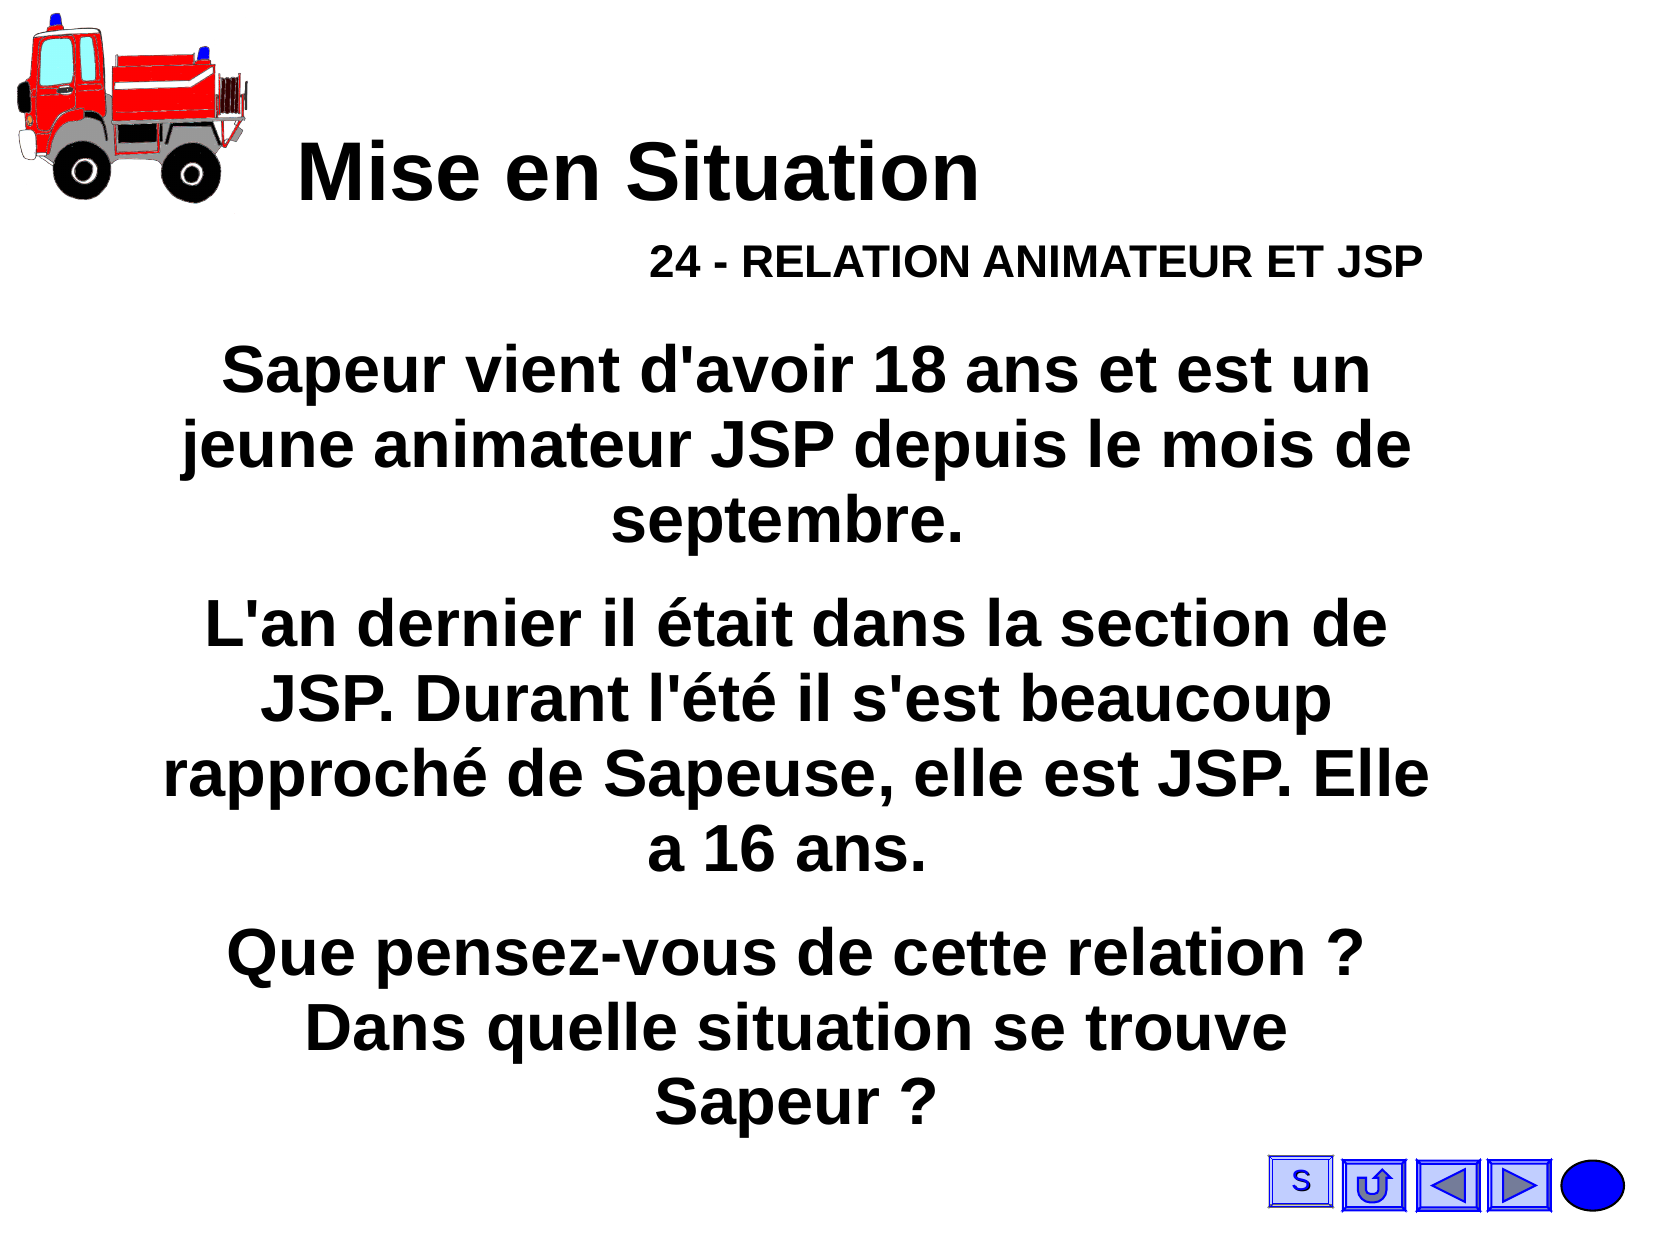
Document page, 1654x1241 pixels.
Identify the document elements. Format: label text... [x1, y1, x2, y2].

text_box 24 - RELATION ANIMATEUR ET JSP [649, 236, 1506, 341]
list Sapeur vient d'avoir 18 ans et est un jeune animateur JSP depuis le mois de septembre. L'an dernier il était dans la section de JSP. Durant l'été il s'est beaucoup rapproché de Sapeuse, elle est JSP. Elle a 16 ans. Que pensez-vous de cette relation ? Dans quelle situation se trouve Sapeur ? [147, 324, 1447, 1208]
text_box Mise en Situation [281, 118, 1020, 227]
text_box [1561, 1160, 1625, 1211]
picture [8, 8, 257, 216]
